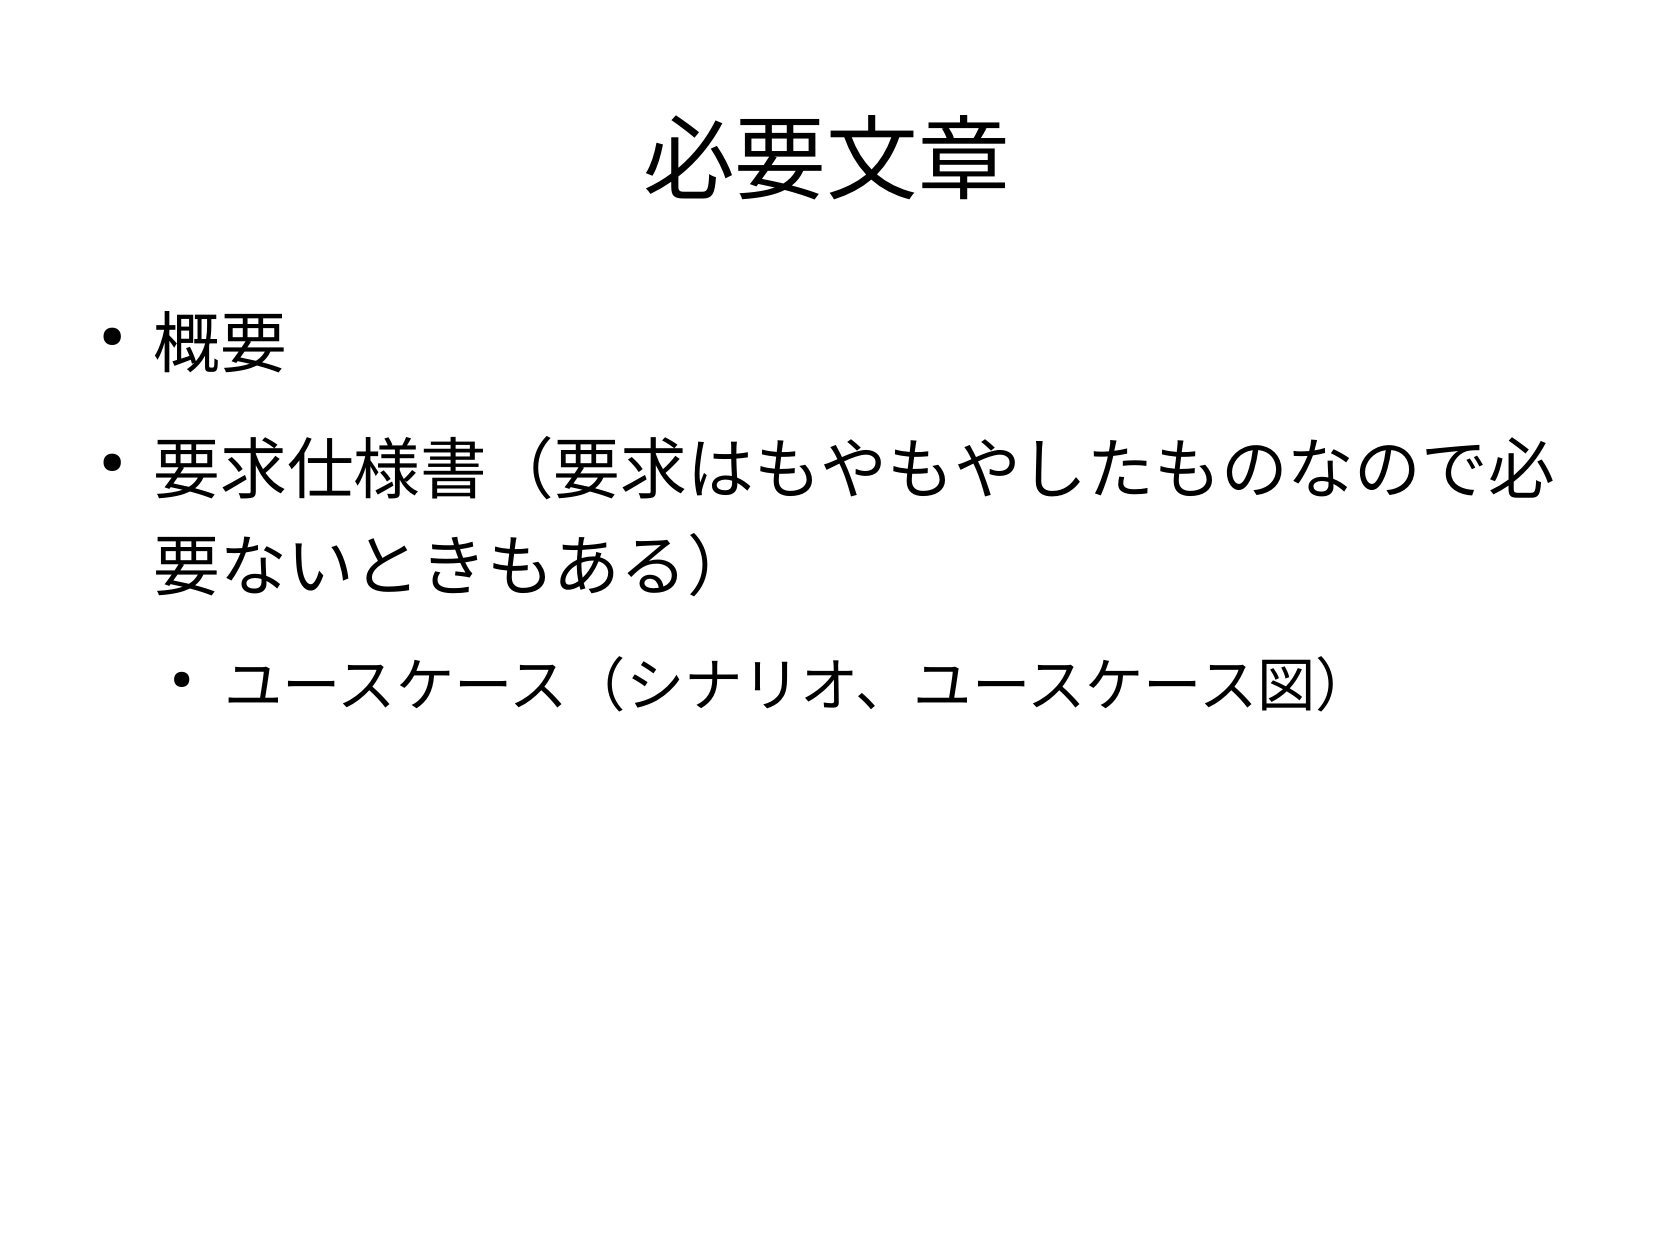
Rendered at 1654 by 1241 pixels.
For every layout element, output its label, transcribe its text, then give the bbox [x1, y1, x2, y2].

list 概要 要求仕様書（要求はもやもやしたものなので必要ないときもある） ユースケース（シナリオ、ユースケース図） [82, 290, 1571, 1109]
title 必要文章 [82, 49, 1571, 257]
